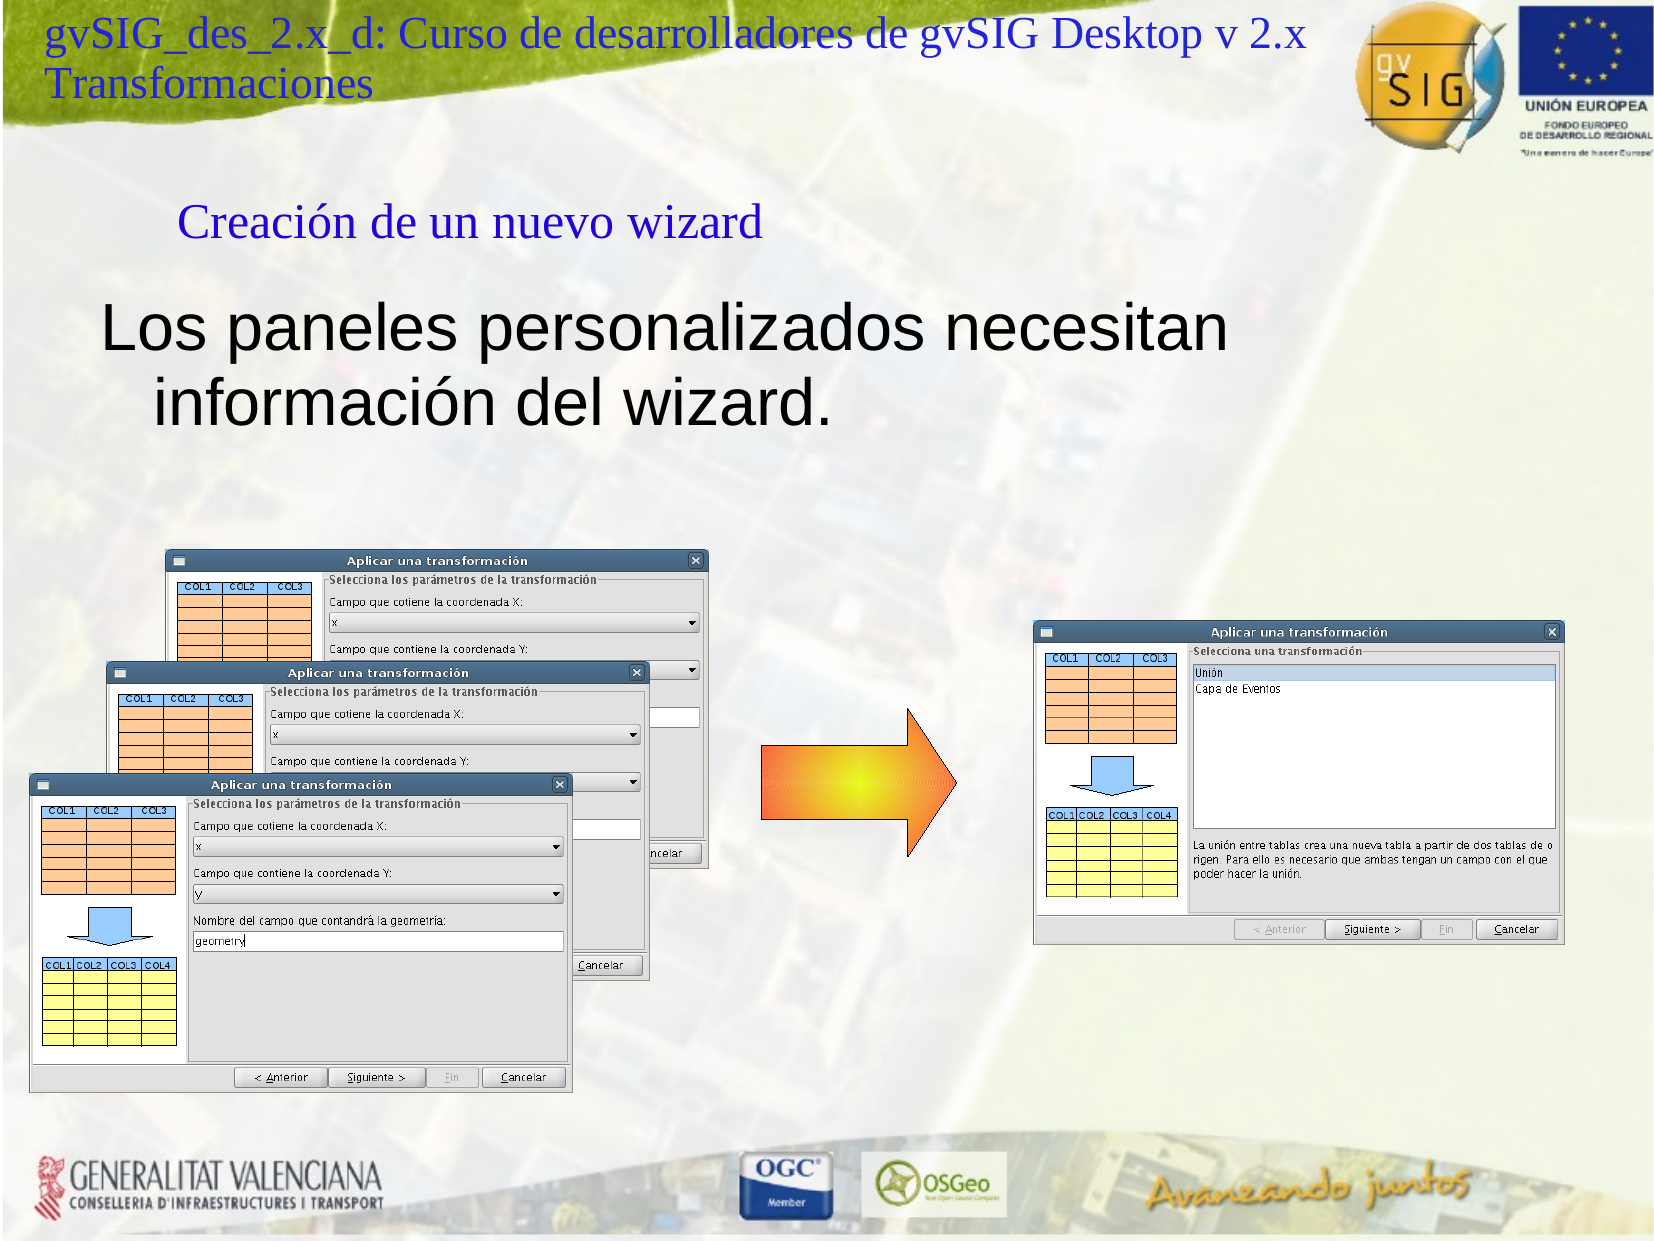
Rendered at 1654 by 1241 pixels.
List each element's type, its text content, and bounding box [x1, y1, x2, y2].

title Creación de un nuevo wizard [177, 88, 1329, 290]
list Los paneles personalizados necesitan información del wizard. [82, 290, 1571, 931]
text_box [761, 708, 957, 857]
picture [2, 0, 1654, 1241]
